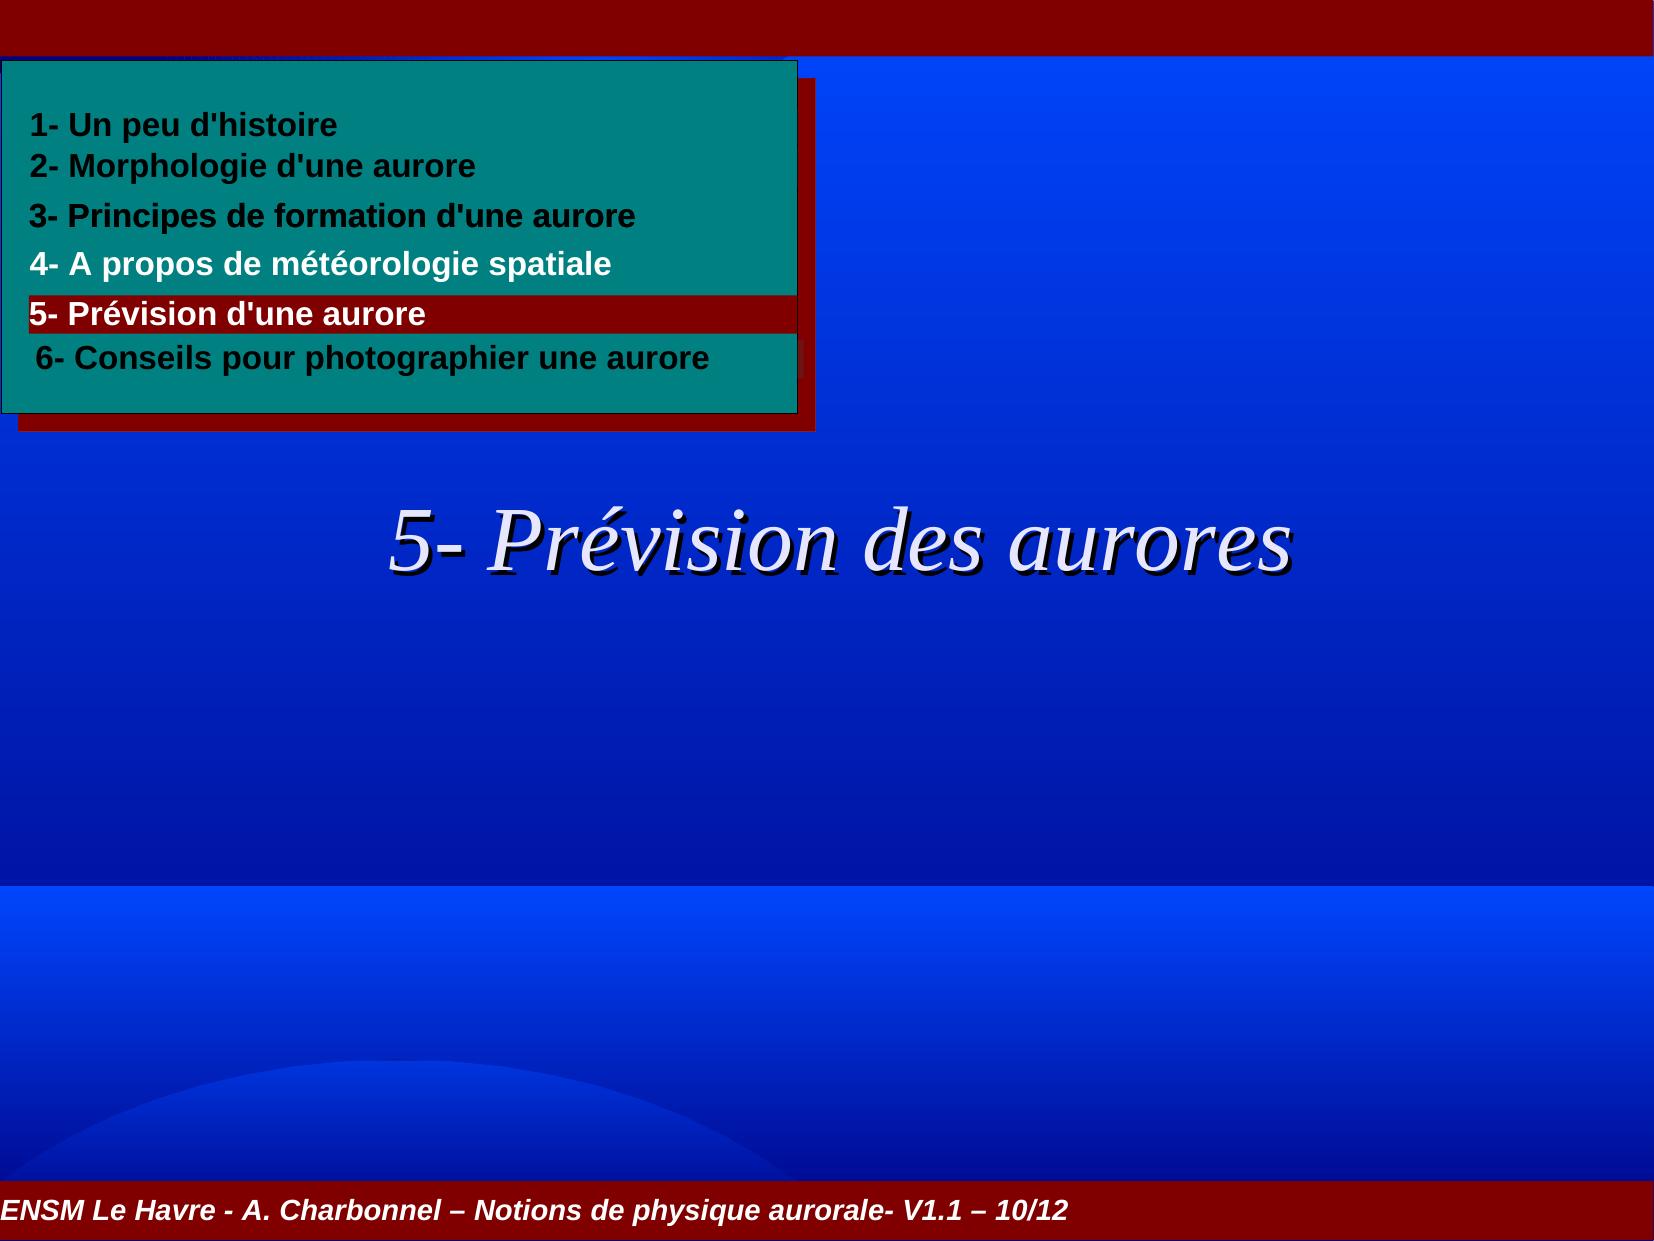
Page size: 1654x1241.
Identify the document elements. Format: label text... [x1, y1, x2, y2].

text_box 6- Conseils pour photographier une aurore [35, 339, 804, 378]
text_box 2- Morphologie d'une aurore [29, 147, 798, 186]
text_box 5- Prévision d'une aurore [28, 295, 798, 334]
text_box 4- A propos de météorologie spatiale [29, 245, 739, 284]
text_box 1- Un peu d'histoire [29, 106, 798, 145]
text_box [0, 0, 1654, 57]
text_box 3- Principes de formation d'une aurore [29, 197, 798, 237]
title 5- Prévision des aurores [147, 488, 1536, 591]
text_box ENSM Le Havre - A. Charbonnel – Notions de physique aurorale- V1.1 – 10/12 [0, 1181, 1654, 1241]
text_box [1, 60, 798, 414]
